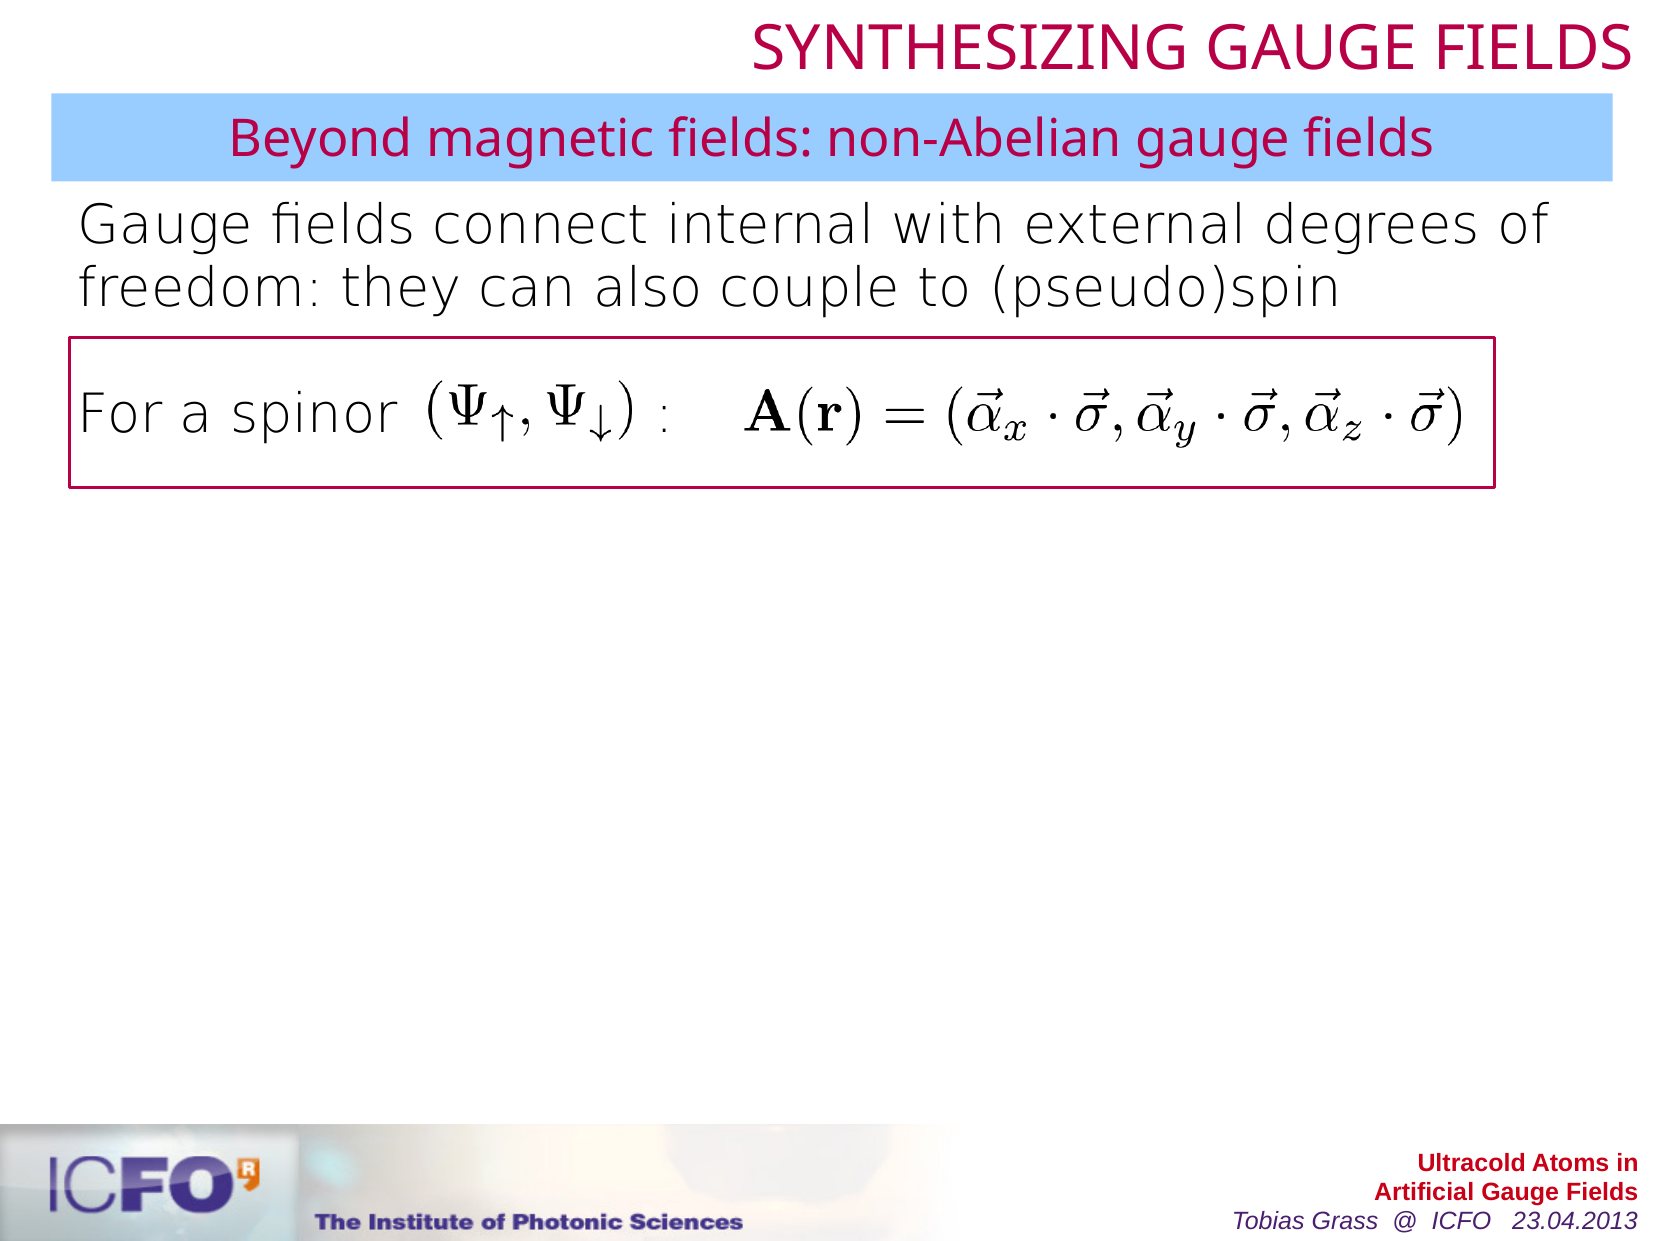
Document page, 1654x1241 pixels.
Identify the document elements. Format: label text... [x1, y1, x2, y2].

text_box Beyond magnetic fields: non-Abelian gauge fields [51, 93, 1613, 182]
text_box Ultracold Atoms in Artificial Gauge Fields Tobias Grass @ ICFO 23.04.2013 [712, 1138, 1654, 1241]
picture [428, 380, 632, 442]
text_box SYNTHESIZING GAUGE FIELDS [0, 0, 1651, 99]
picture [744, 386, 1461, 448]
text_box Gauge fields connect internal with external degrees of freedom: they can also couple to (pseudo)spin For a spinor : [63, 186, 1601, 579]
picture [0, 1124, 976, 1241]
